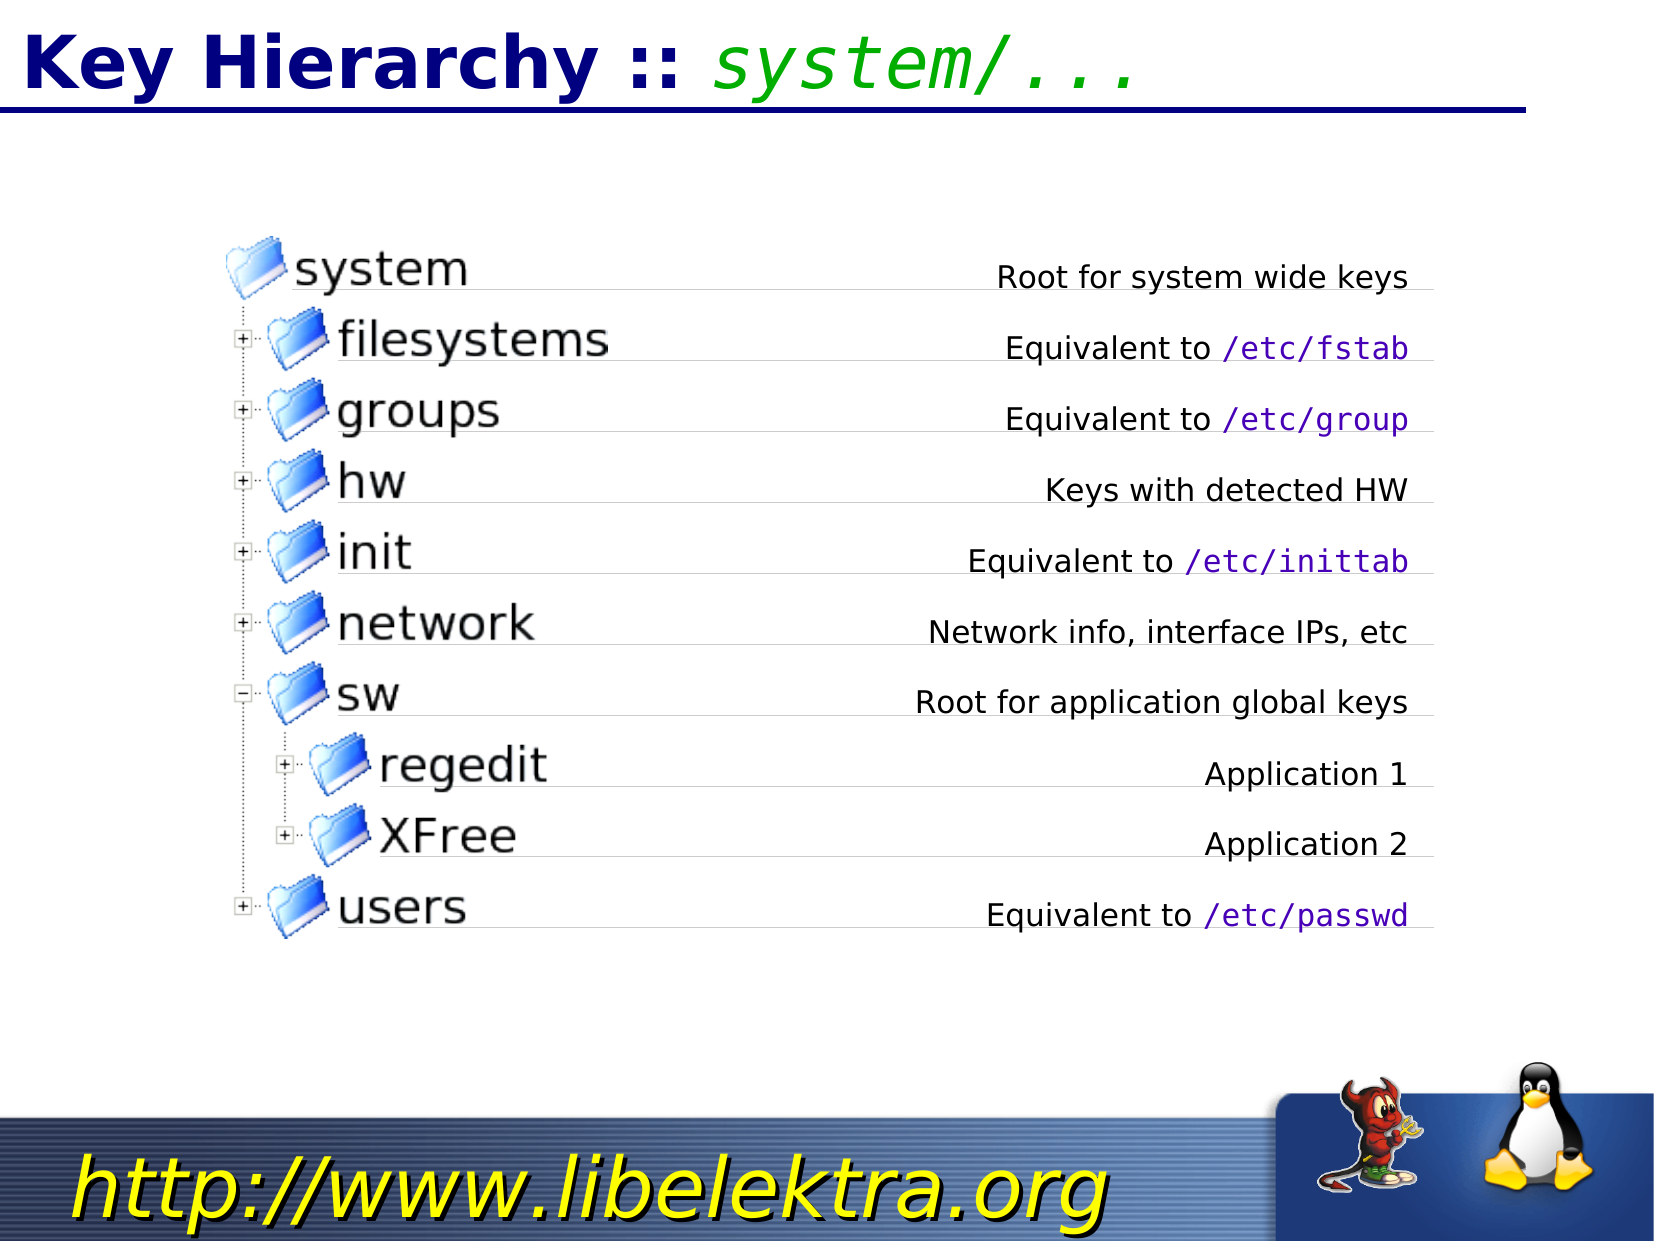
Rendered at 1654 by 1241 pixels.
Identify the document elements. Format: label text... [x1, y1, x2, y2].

text_box Equivalent to /etc/group [1004, 399, 1410, 438]
text_box Application 1 [1204, 754, 1410, 793]
text_box Keys with detected HW [1044, 470, 1410, 509]
text_box Root for system wide keys [995, 258, 1410, 296]
picture [0, 1061, 1654, 1241]
text_box Equivalent to /etc/inittab [966, 541, 1410, 580]
text_box Equivalent to /etc/passwd [985, 896, 1410, 935]
text_box Key Hierarchy :: system/... [21, 14, 1611, 111]
picture [226, 236, 608, 939]
text_box Equivalent to /etc/fstab [1004, 329, 1410, 367]
text_box Application 2 [1204, 825, 1410, 864]
text_box Root for application global keys [913, 683, 1410, 722]
text_box Network info, interface IPs, etc [927, 612, 1410, 651]
